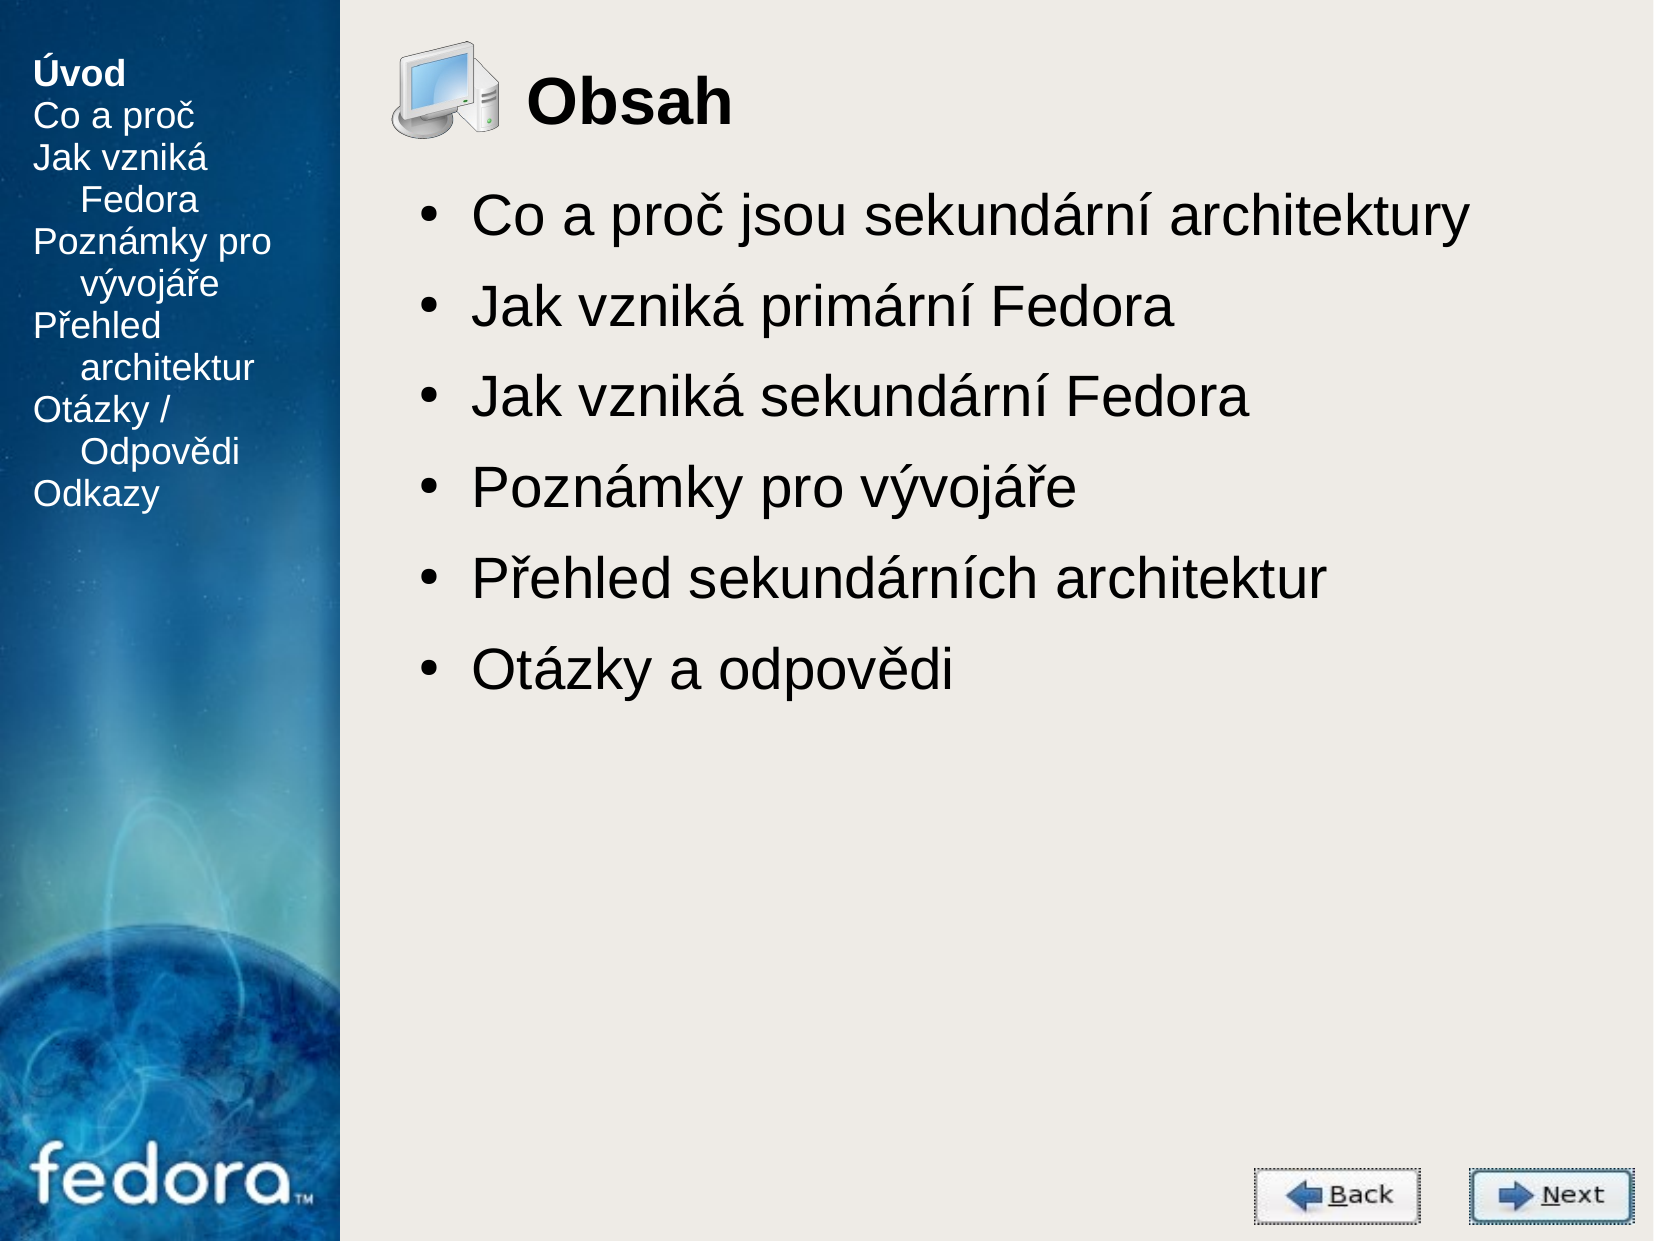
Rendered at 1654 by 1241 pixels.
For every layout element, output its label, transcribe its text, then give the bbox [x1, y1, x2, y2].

text_box Úvod Co a proč Jak vzniká Fedora Poznámky pro vývojáře Přehled architektur Otázky / Odpovědi Odkazy [18, 45, 327, 523]
picture [0, 0, 1654, 1241]
list Co a proč jsou sekundární architektury Jak vzniká primární Fedora Jak vzniká sekundární Fedora Poznámky pro vývojáře Přehled sekundárních architektur Otázky a odpovědi [400, 182, 1617, 1096]
text_box Obsah [511, 56, 1316, 147]
